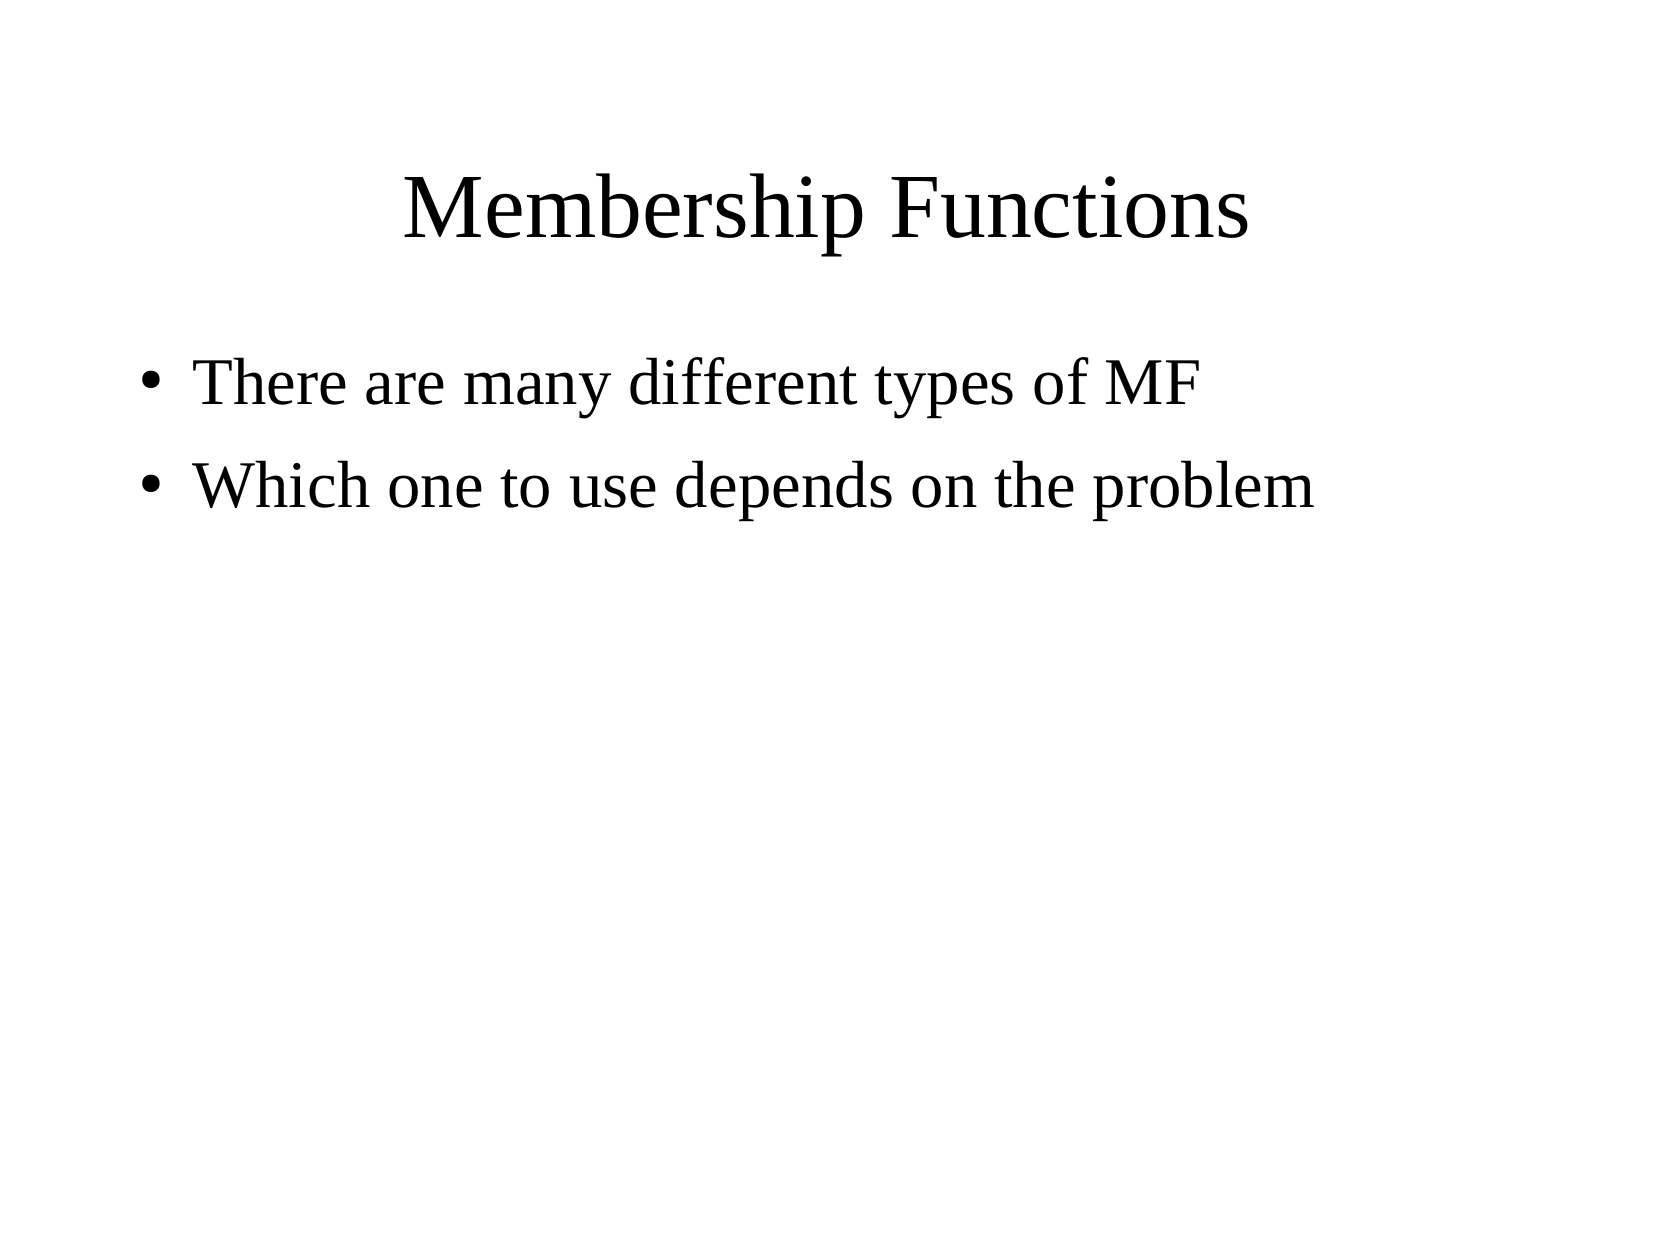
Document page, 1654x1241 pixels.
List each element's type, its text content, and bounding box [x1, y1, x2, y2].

title Membership Functions [121, 102, 1534, 311]
list There are many different types of MF Which one to use depends on the problem [121, 344, 1534, 1127]
